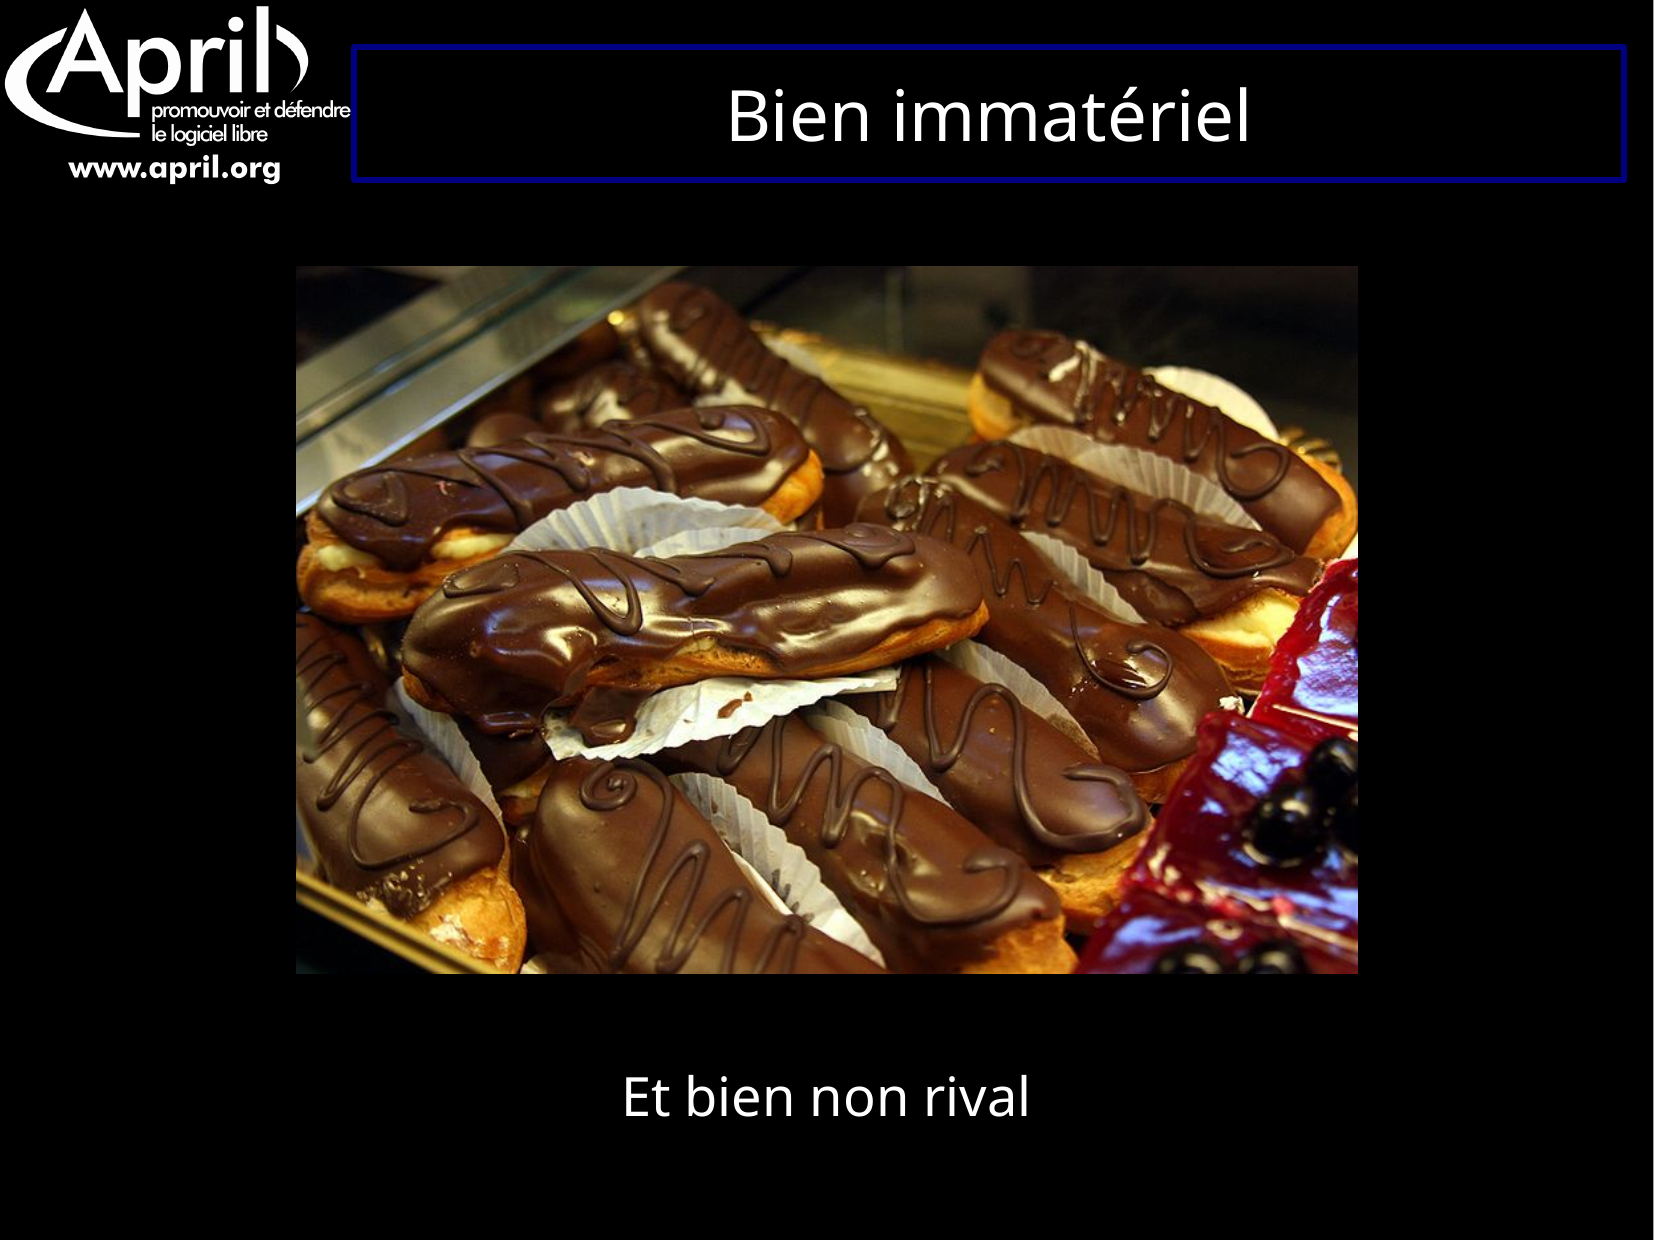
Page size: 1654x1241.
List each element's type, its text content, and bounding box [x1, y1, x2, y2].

title Bien immatériel [354, 47, 1625, 181]
text_box Et bien non rival [191, 1051, 1462, 1130]
picture [296, 266, 1358, 974]
picture [0, 0, 355, 200]
